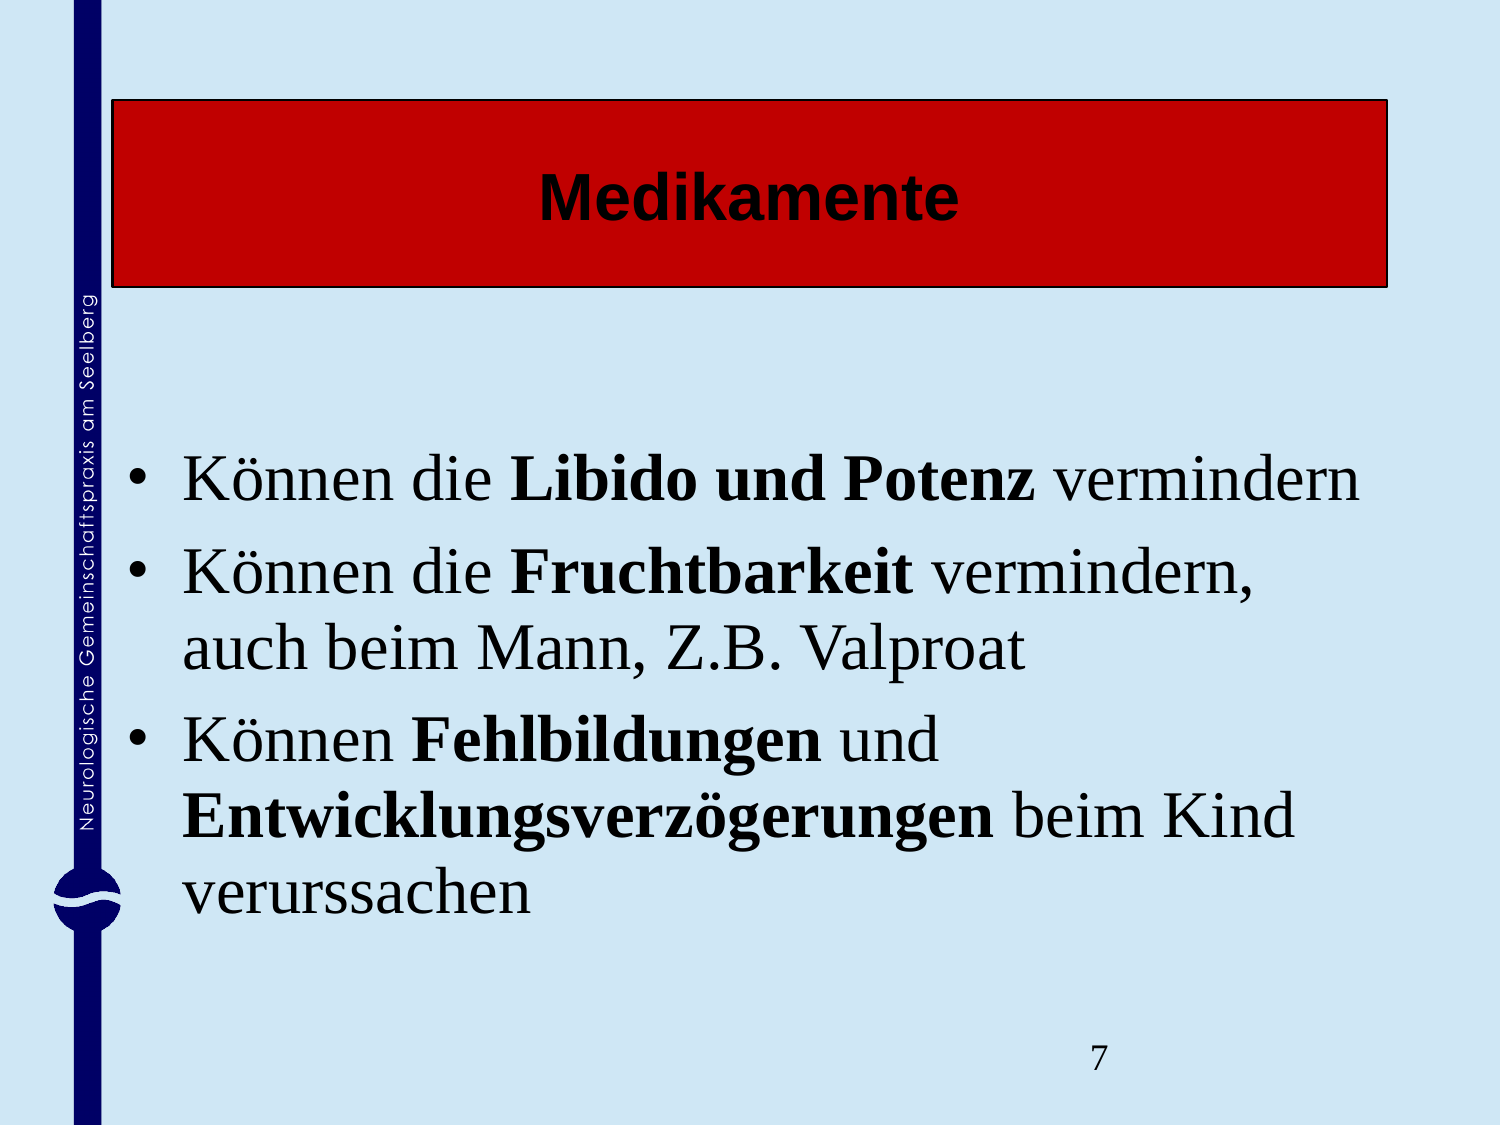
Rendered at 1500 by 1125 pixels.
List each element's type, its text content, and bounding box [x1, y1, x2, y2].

list Können die Libido und Potenz vermindern Können die Fruchtbarkeit vermindern, auch beim Mann, Z.B. Valproat Können Fehlbildungen und Entwicklungsverzögerungen beim Kind verurssachen [112, 432, 1387, 978]
slide_number <Nummer> [1074, 1025, 1388, 1100]
title Medikamente [112, 99, 1388, 288]
picture [53, 0, 121, 1125]
